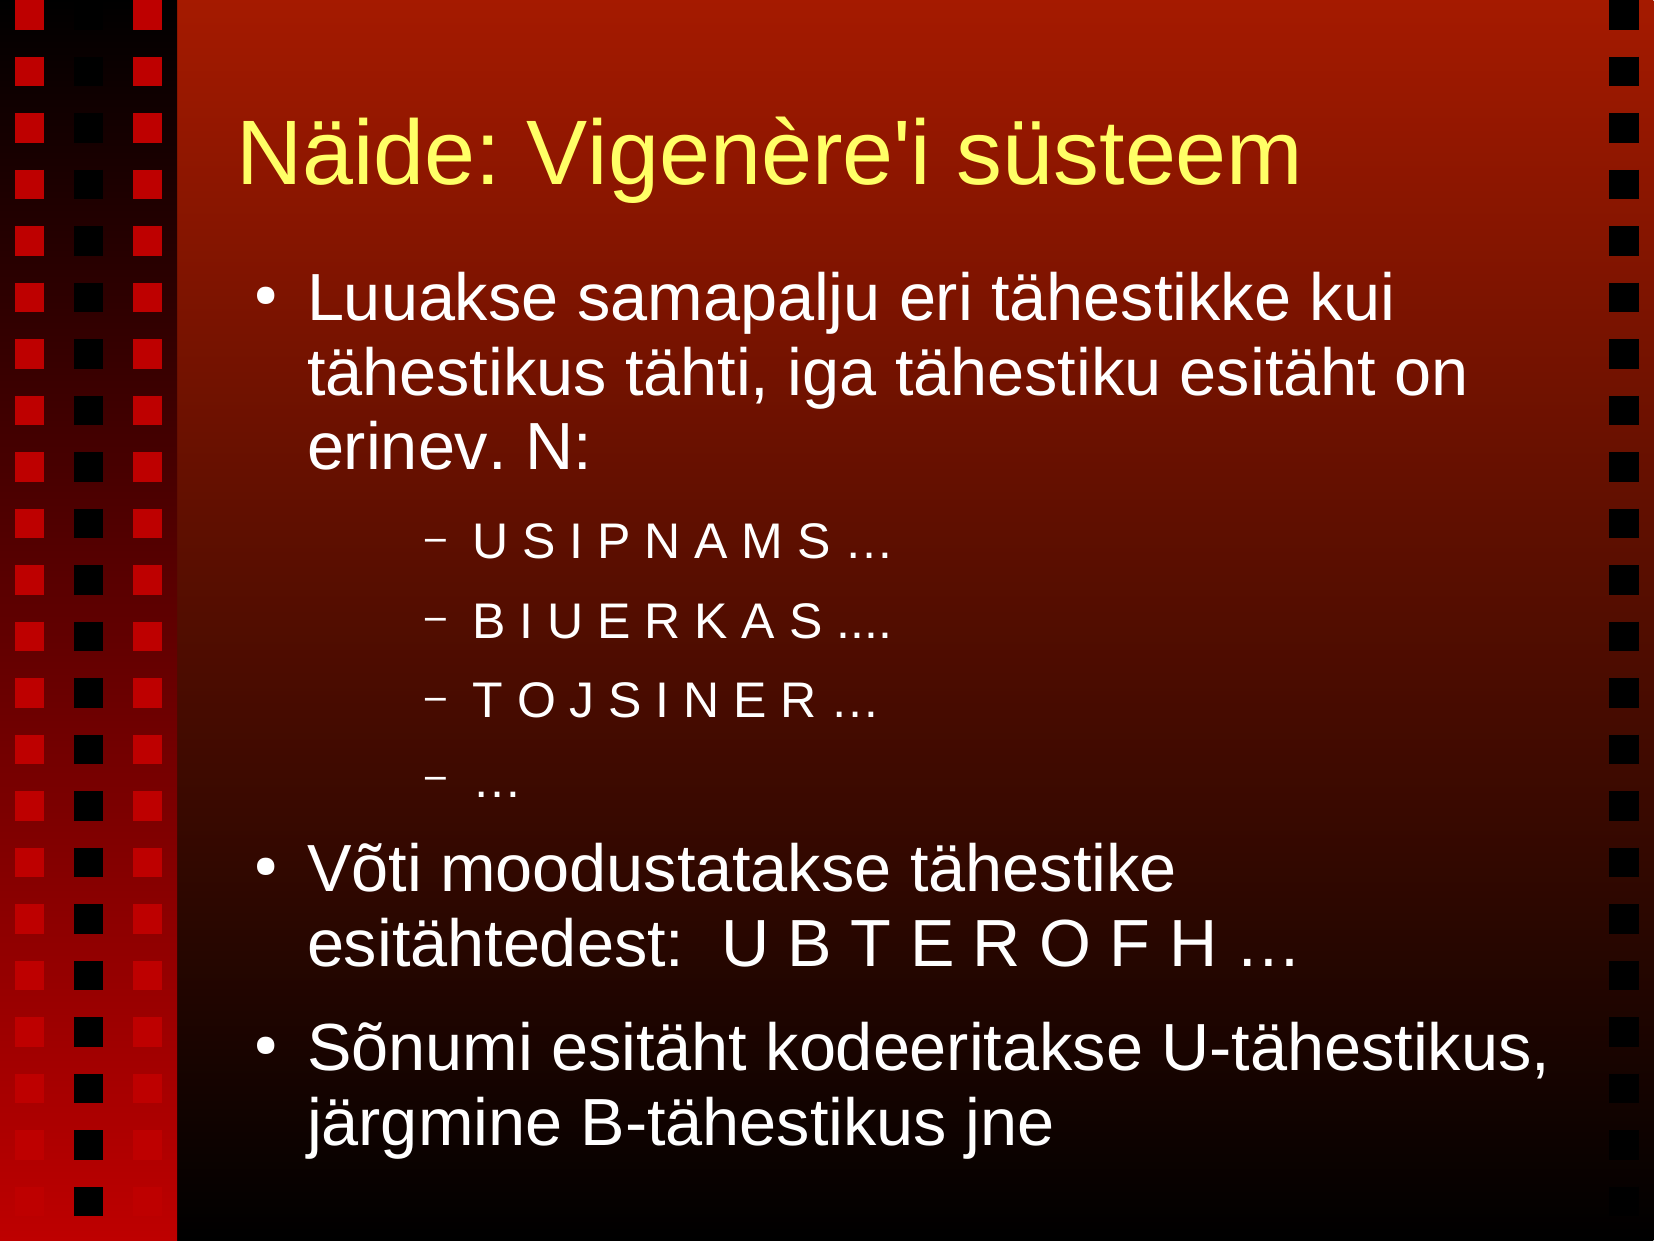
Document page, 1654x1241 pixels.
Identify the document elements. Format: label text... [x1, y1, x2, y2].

list Luuakse samapalju eri tähestikke kui tähestikus tähti, iga tähestiku esitäht on erinev. N: U S I P N A M S … B I U E R K A S .... T O J S I N E R … … Võti moodustatakse tähestike esitähtedest: U B T E R O F H … Sõnumi esitäht kodeeritakse U-tähestikus, järgmine B-tähestikus jne [236, 259, 1571, 1160]
title Näide: Vigenère'i süsteem [236, 49, 1571, 257]
